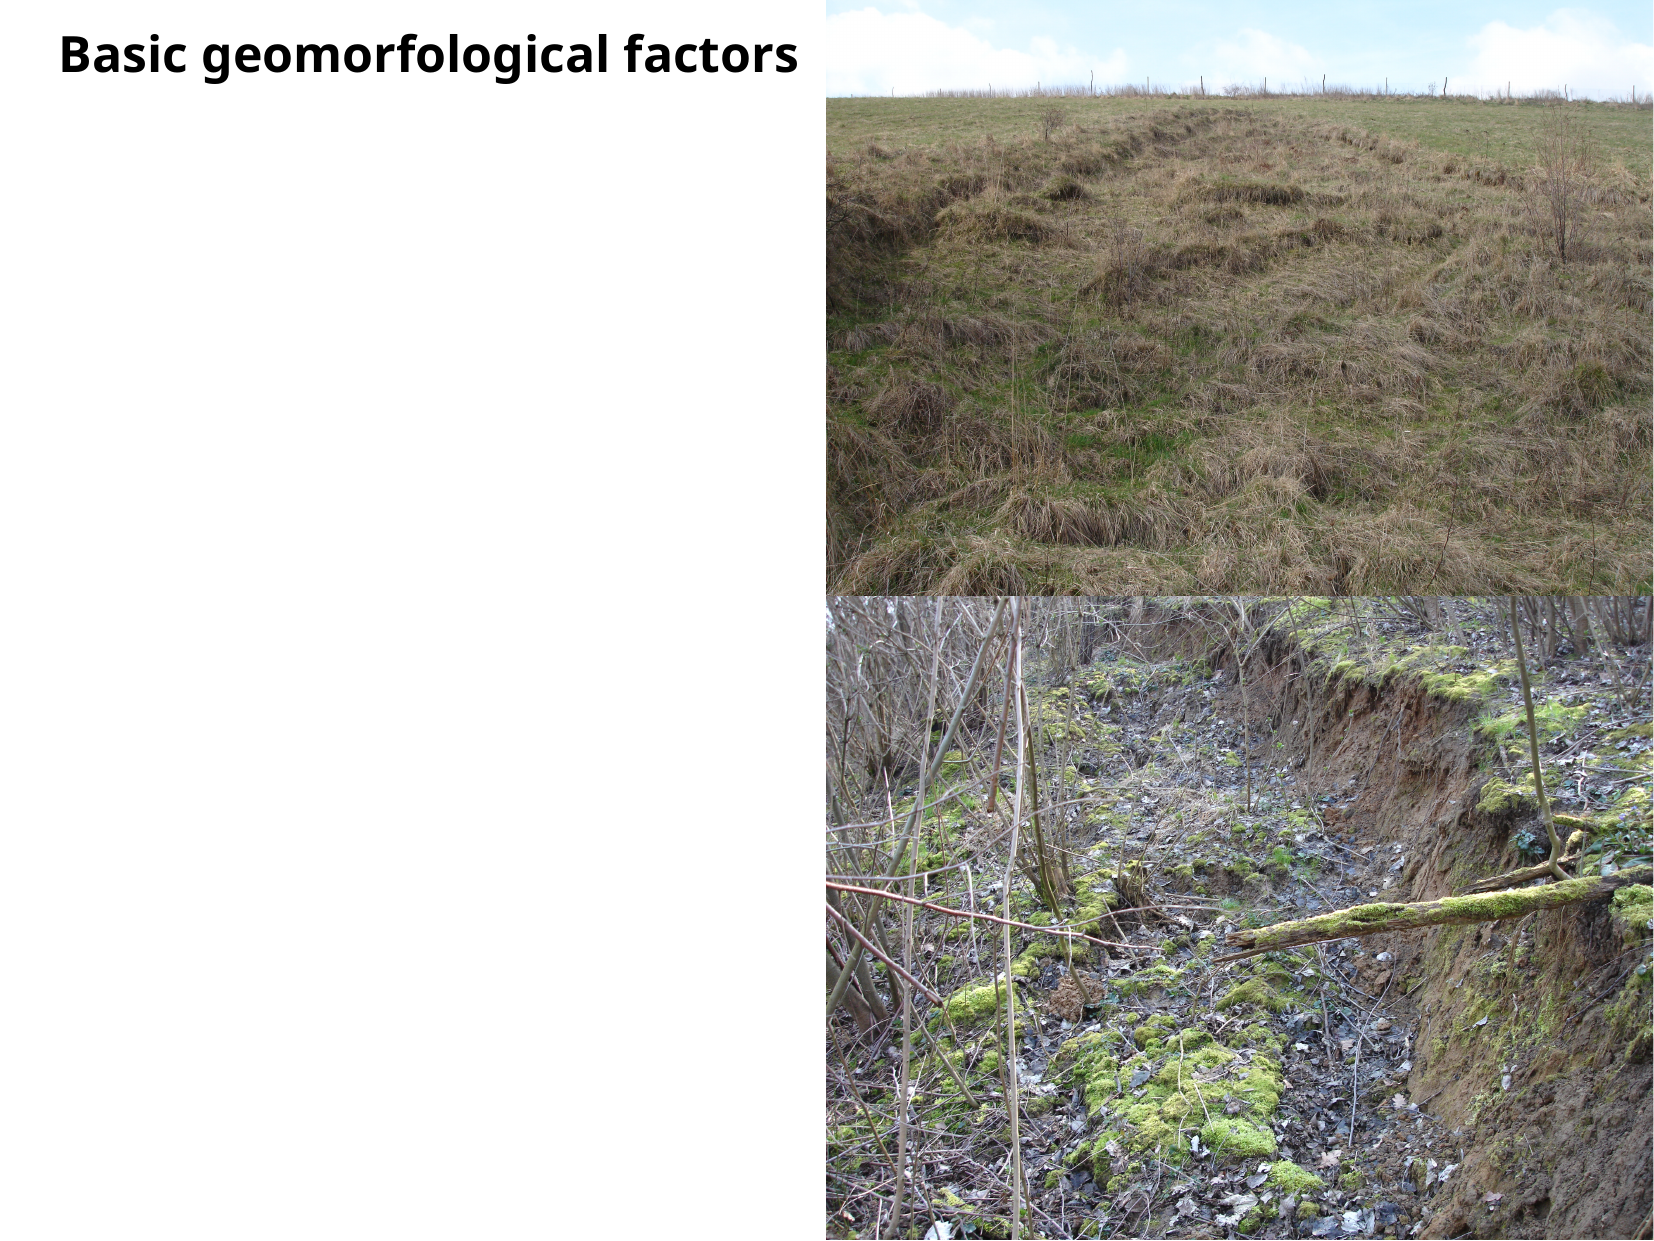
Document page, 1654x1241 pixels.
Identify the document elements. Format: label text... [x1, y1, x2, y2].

title Basic geomorfological factors [59, 18, 1548, 89]
picture [0, 0, 1654, 1241]
